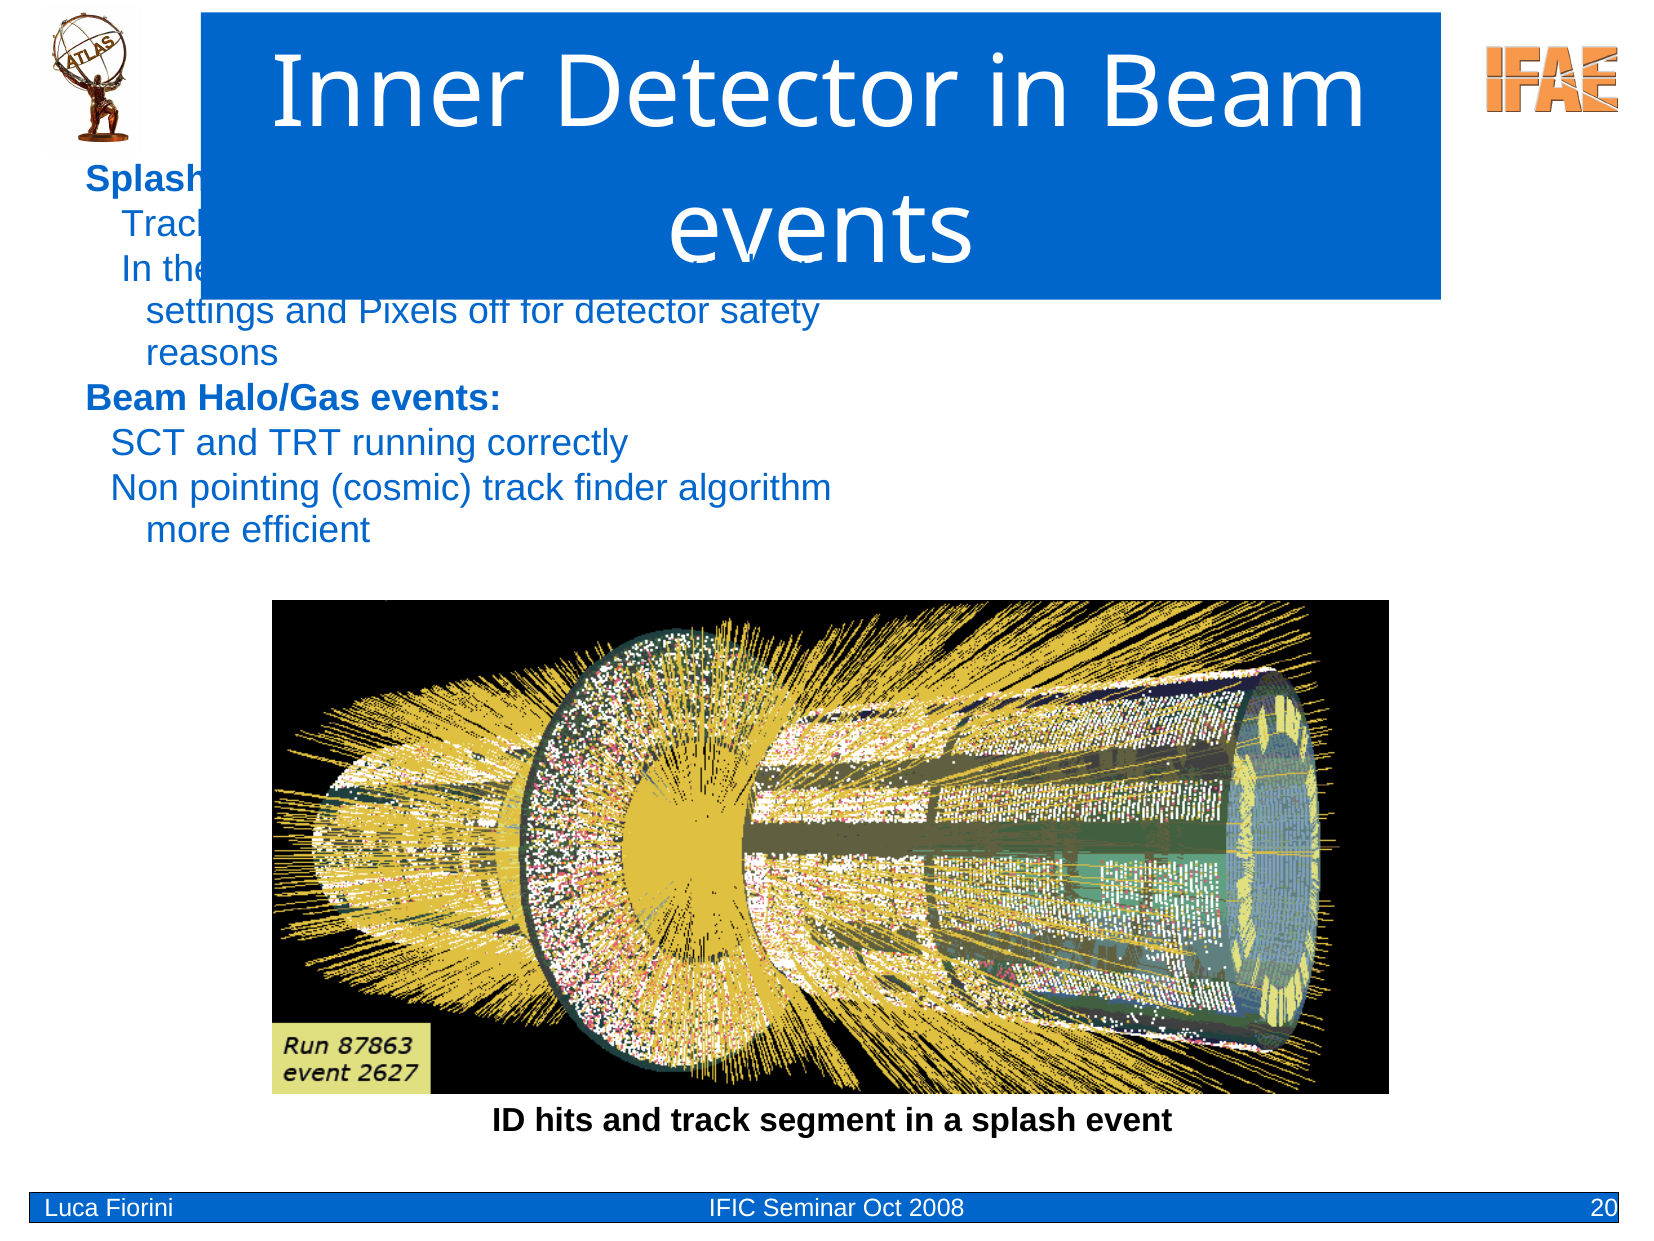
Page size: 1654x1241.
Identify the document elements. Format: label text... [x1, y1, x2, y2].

text_box Luca Fiorini IFIC Seminar Oct 2008 20 [29, 1192, 1619, 1223]
text_box Splash events: Tracking technically runs In the beginning SCT kept with low voltage settings and Pixels off for detector safety reasons Beam Halo/Gas events: SCT and TRT running correctly Non pointing (cosmic) track finder algorithm more efficient [60, 150, 939, 603]
picture [272, 600, 1389, 1095]
text_box ID hits and track segment in a splash event [301, 1093, 1365, 1152]
text_box Inner Detector in Beam events [200, 12, 1441, 148]
picture [1486, 46, 1618, 112]
picture [41, 2, 142, 154]
